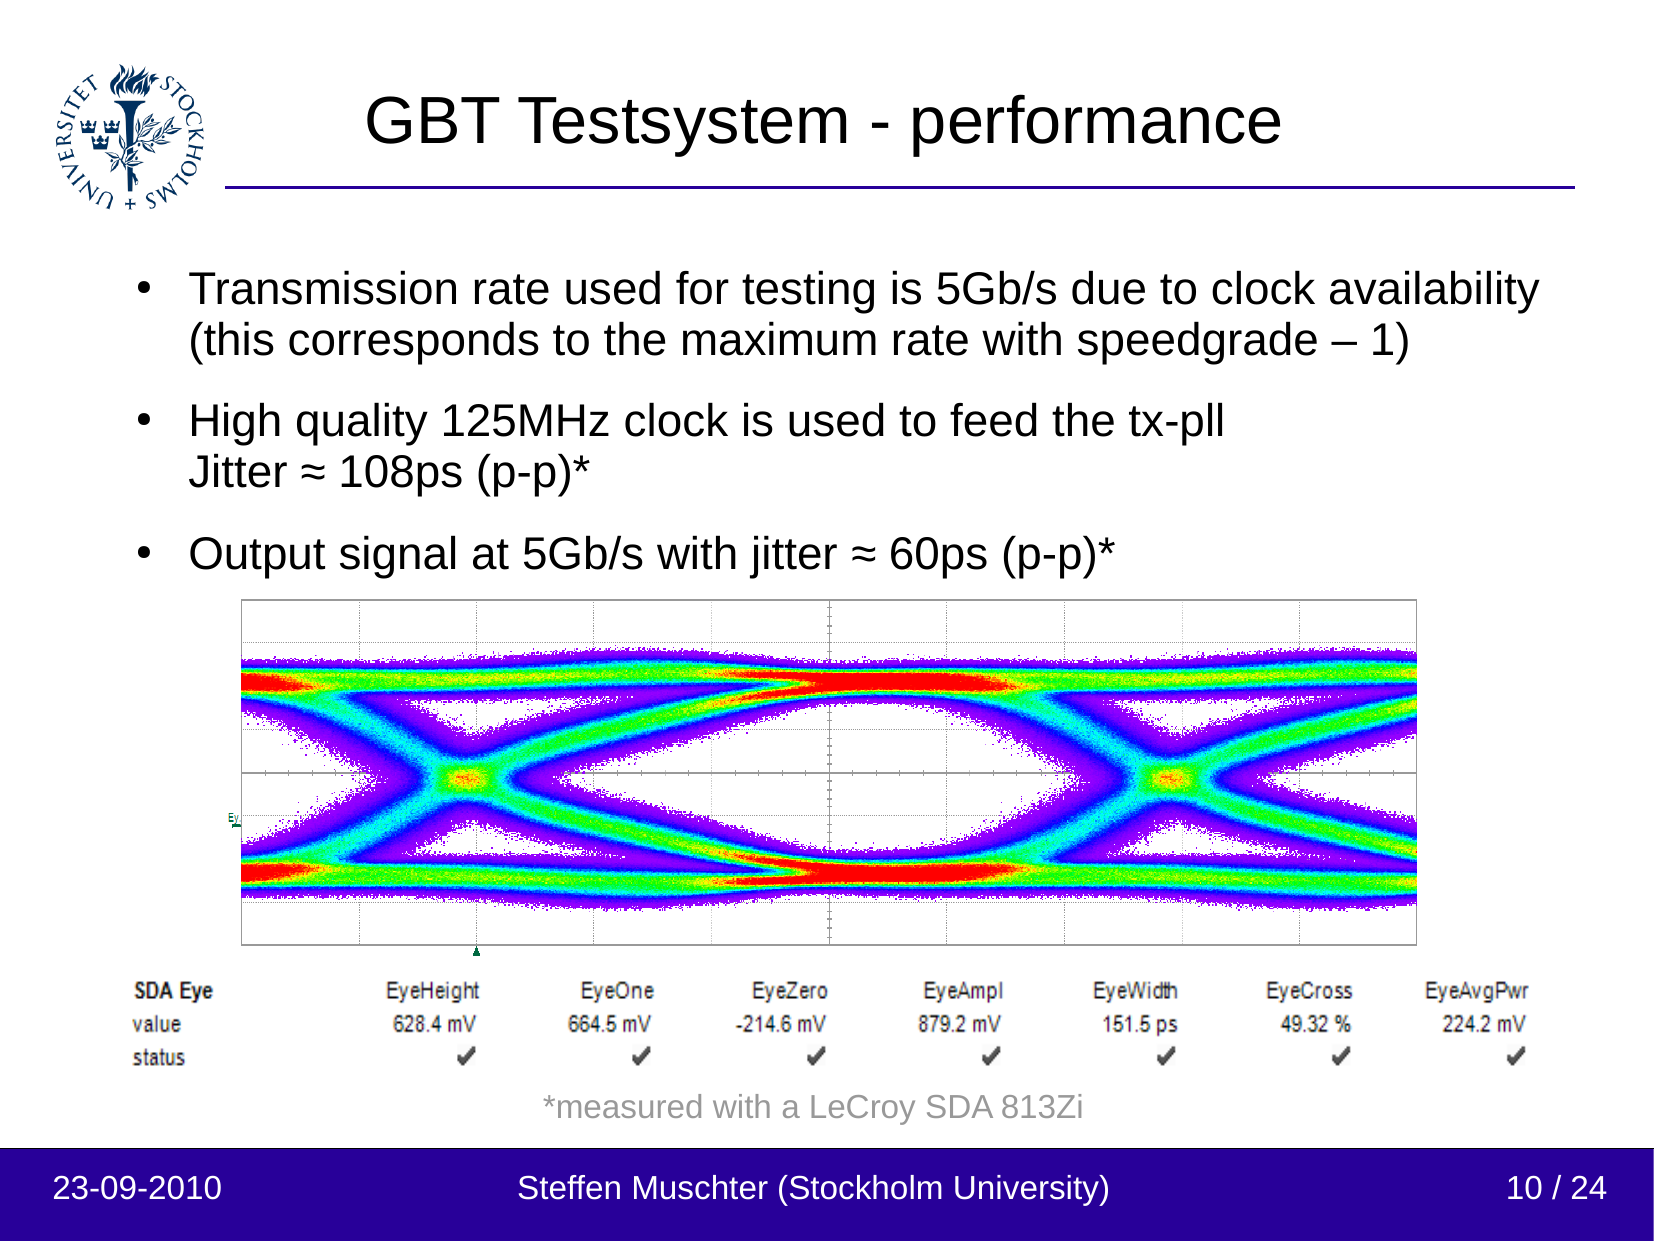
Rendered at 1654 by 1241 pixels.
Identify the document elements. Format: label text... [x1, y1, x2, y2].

picture [124, 974, 1554, 1072]
text_box *measured with a LeCroy SDA 813Zi [528, 1081, 1197, 1134]
text_box GBT Testsystem - performance [349, 75, 1302, 166]
picture [54, 64, 212, 215]
picture [225, 596, 1426, 960]
text_box 10 / 24 [1403, 1162, 1623, 1215]
text_box Transmission rate used for testing is 5Gb/s due to clock availability (this corresponds to the maximum rate with speedgrade – 1) High quality 125MHz clock is used to feed the tx-pll Jitter ≈ 108ps (p-p)* Output signal at 5Gb/s with jitter ≈ 60ps (p-p)* [121, 255, 1576, 587]
